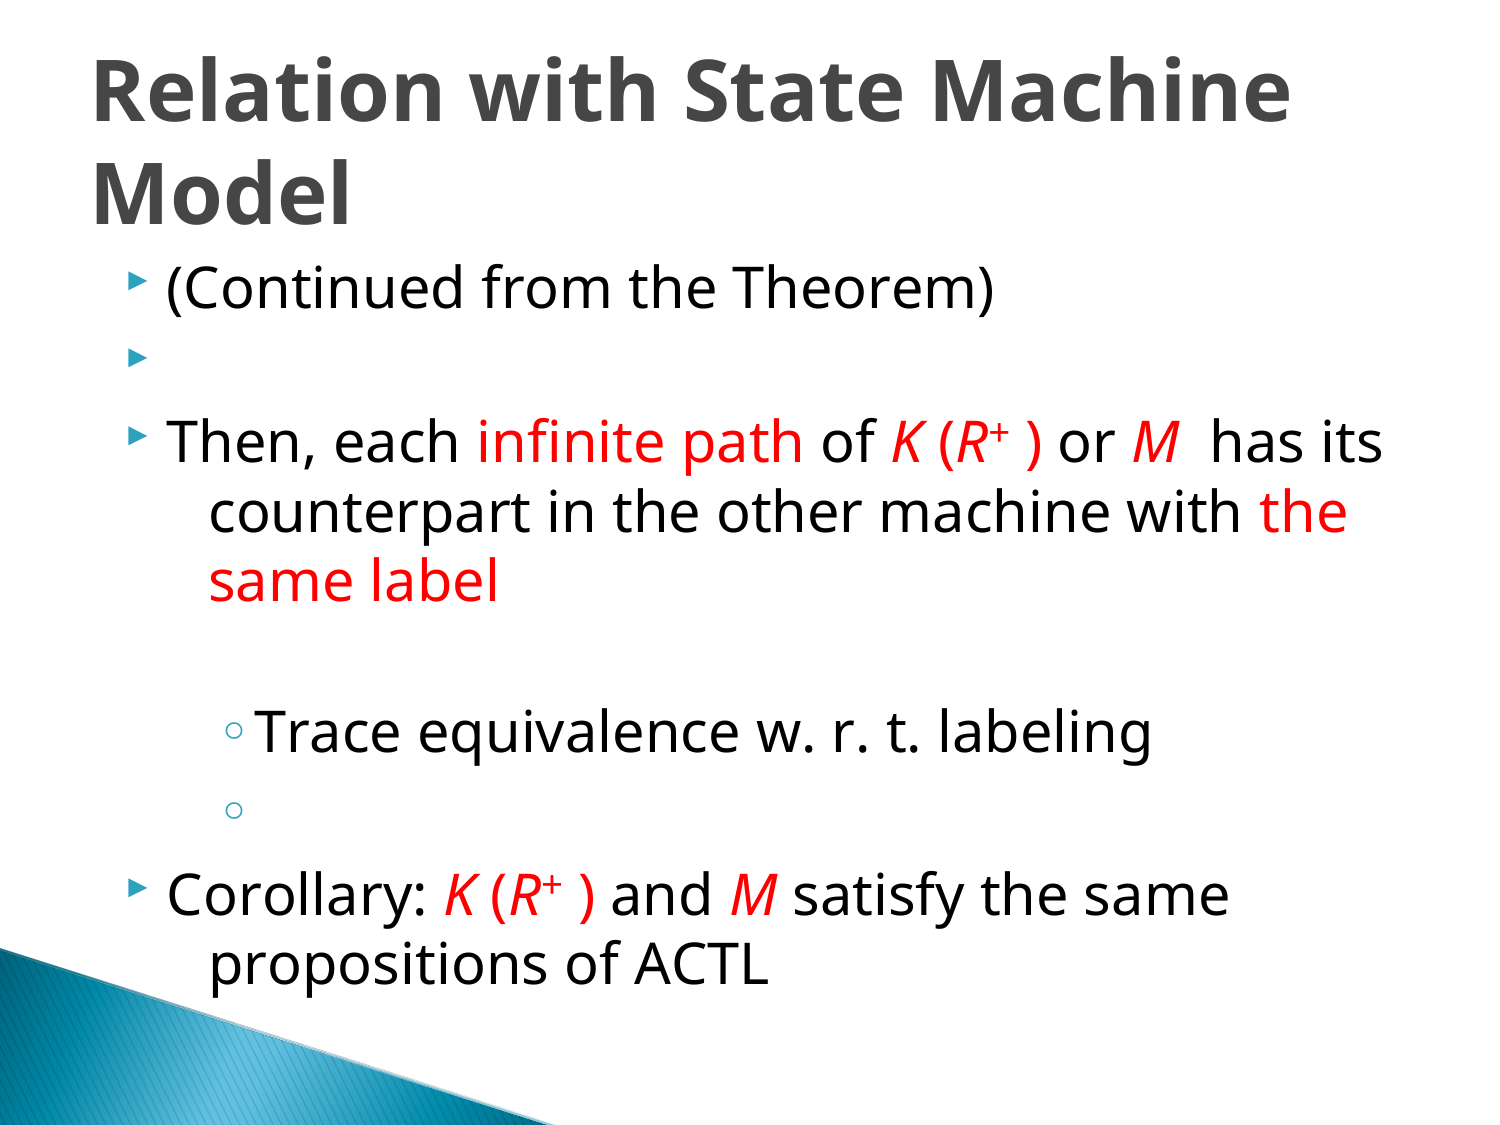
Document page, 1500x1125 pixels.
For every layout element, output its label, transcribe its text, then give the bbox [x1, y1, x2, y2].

title Relation with State Machine Model [75, 28, 1426, 242]
list (Continued from the Theorem) Then, each infinite path of K (R+ ) or M has its counterpart in the other machine with the same label Trace equivalence w. r. t. labeling Corollary: K (R+ ) and M satisfy the same propositions of ACTL [75, 242, 1426, 1006]
